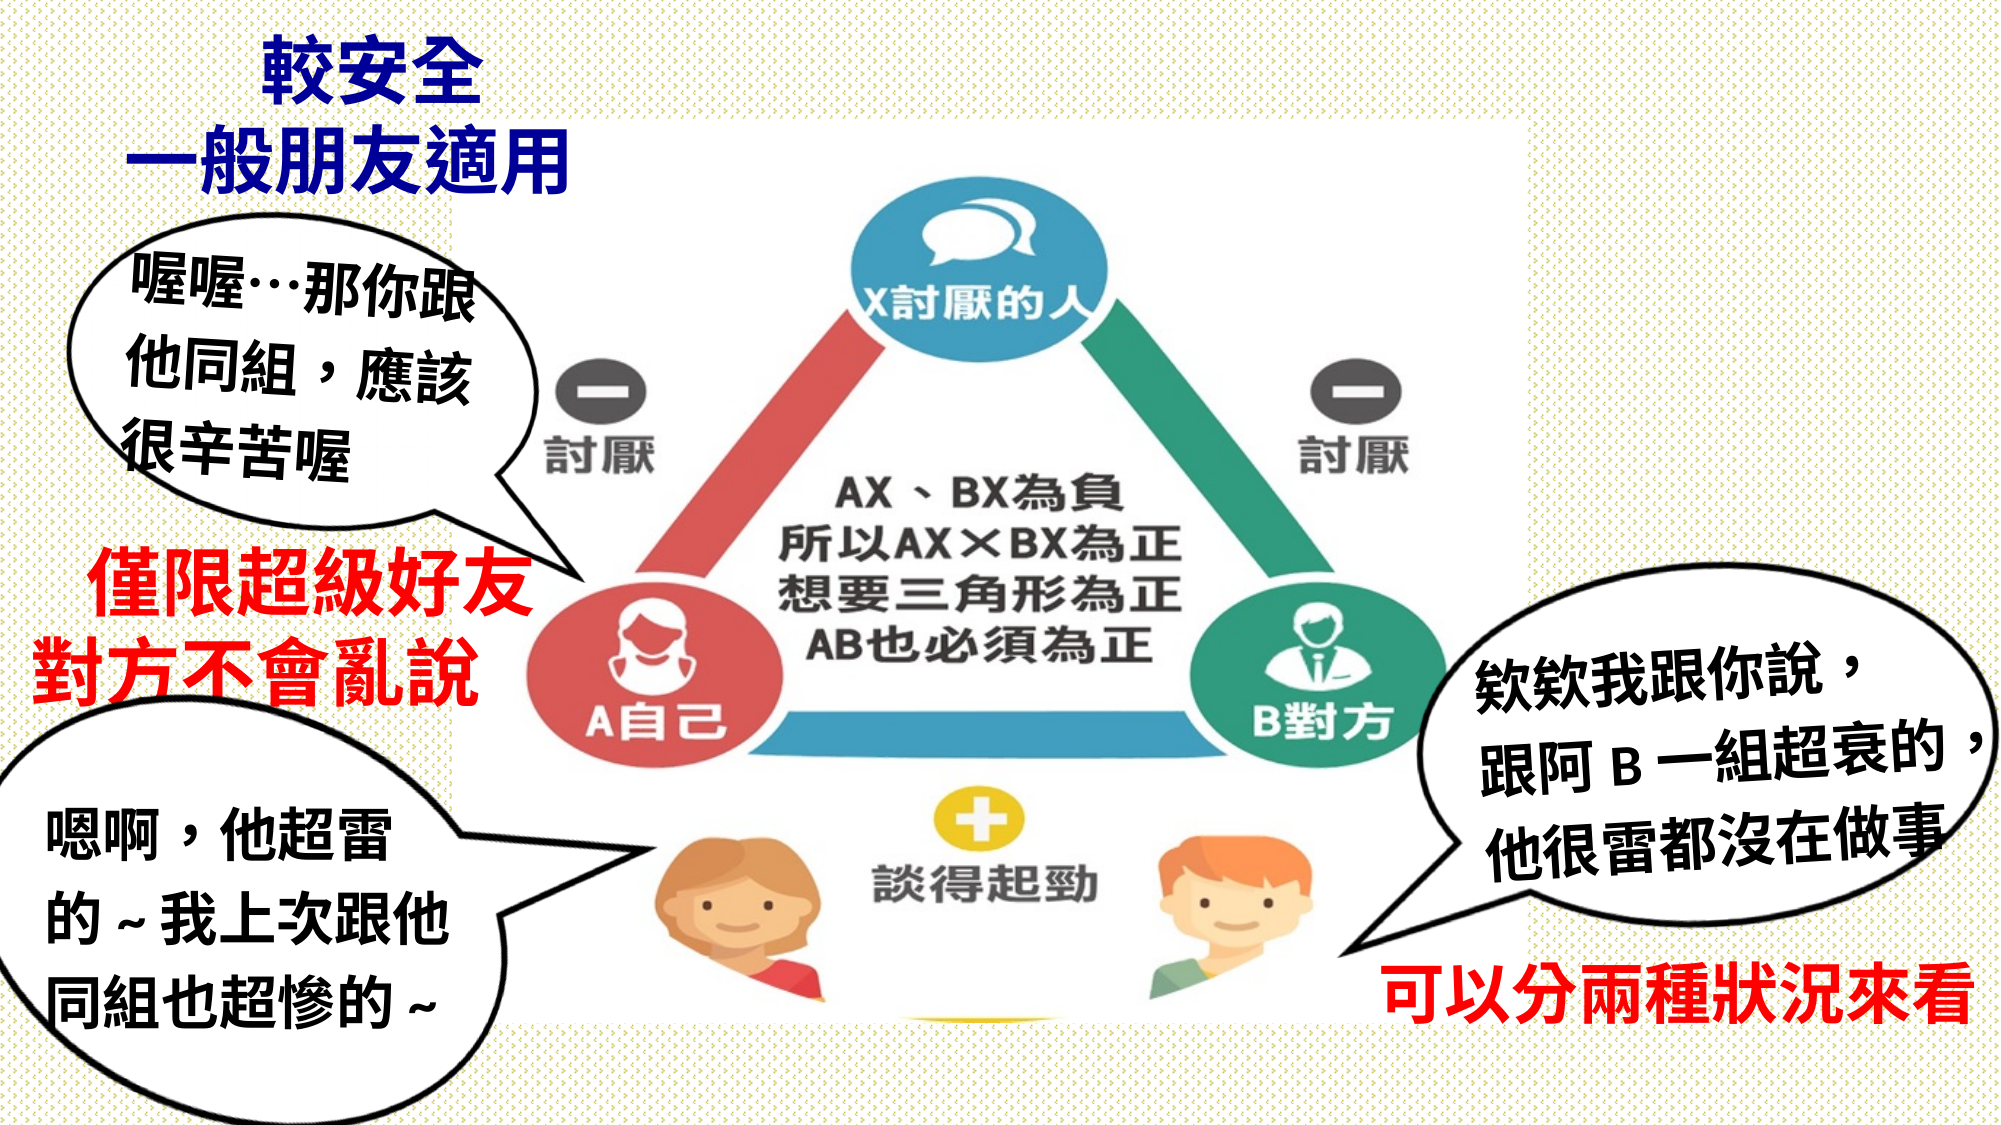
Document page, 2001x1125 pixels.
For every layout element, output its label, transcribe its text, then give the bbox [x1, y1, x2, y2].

picture [0, 120, 2000, 1125]
text_box 可以分兩種狀況來看 [1363, 943, 2000, 1040]
text_box 欸欸我跟你說， 跟阿B一組超衰的，他很雷都沒在做事 [1455, 600, 1974, 895]
text_box 較安全 一般朋友適用 [109, 16, 599, 214]
text_box 僅限超級好友 對方不會亂說 [0, 528, 601, 726]
text_box 嗯啊，他超雷的~我上次跟他同組也超慘的~ [29, 776, 467, 1041]
text_box 喔喔…那你跟他同組，應該很辛苦喔 [102, 216, 518, 505]
